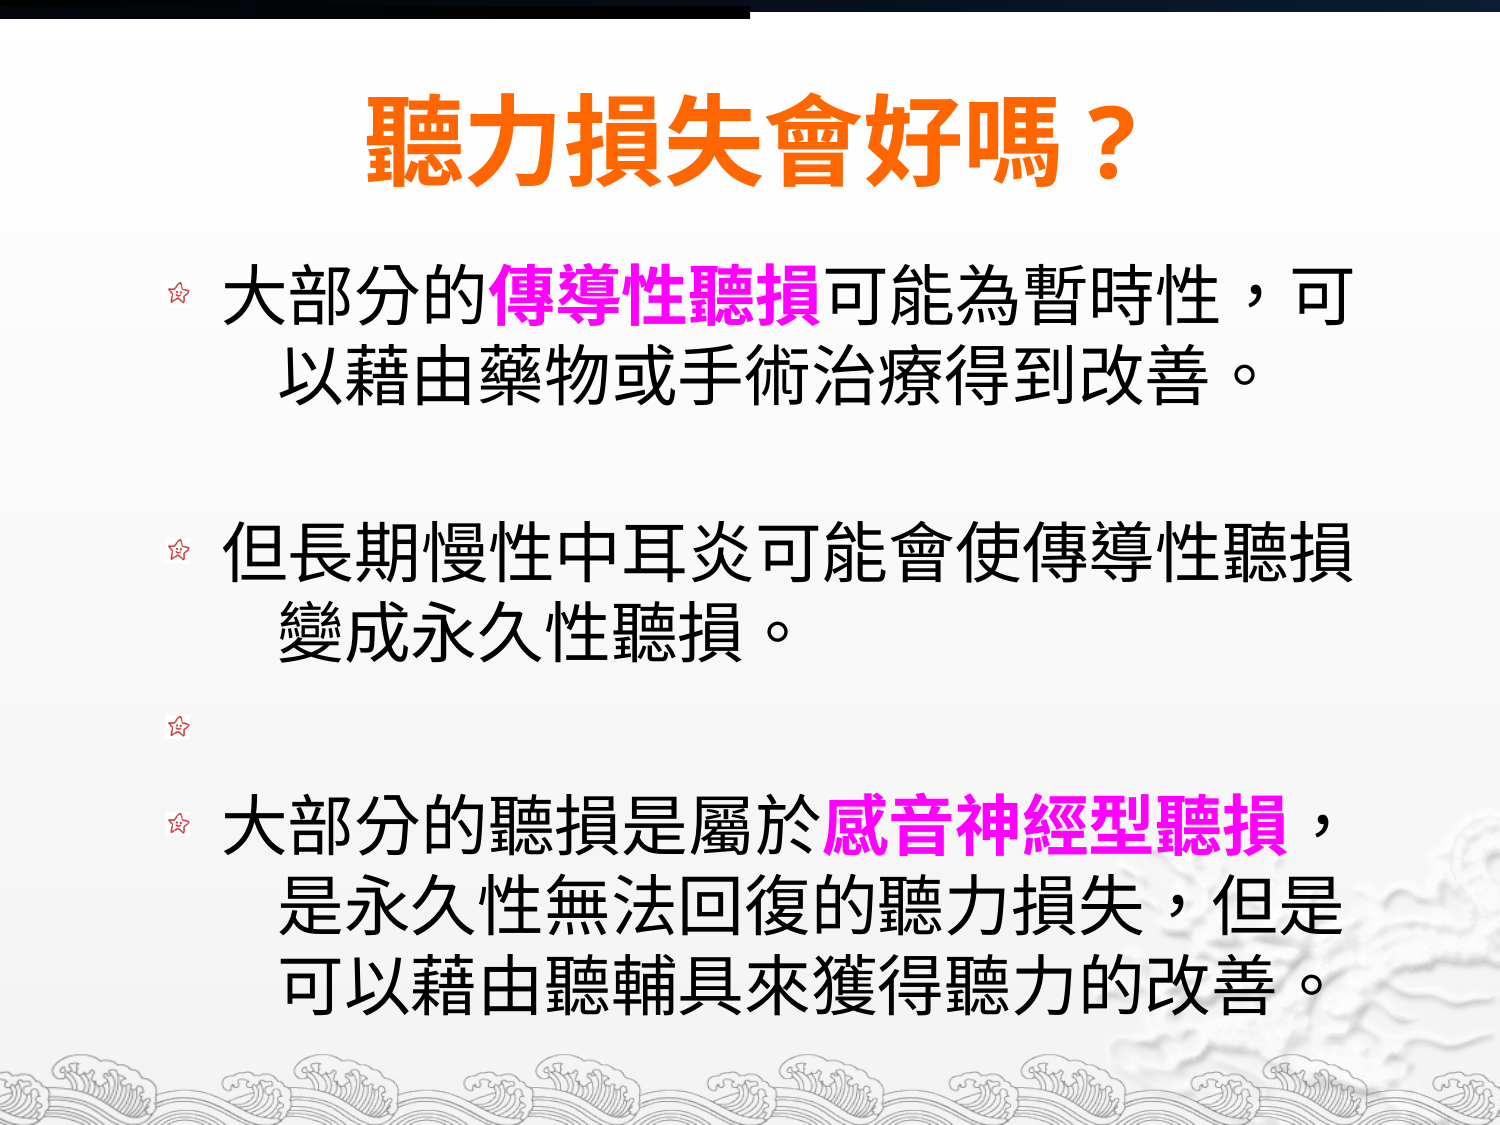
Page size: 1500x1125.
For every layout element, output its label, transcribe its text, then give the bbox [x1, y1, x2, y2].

list 大部分的傳導性聽損可能為暫時性，可以藉由藥物或手術治療得到改善。 但長期慢性中耳炎可能會使傳導性聽損變成永久性聽損。 大部分的聽損是屬於感音神經型聽損，是永久性無法回復的聽力損失，但是可以藉由聽輔具來獲得聽力的改善。 [150, 246, 1412, 1079]
title 聽力損失會好嗎? [75, 45, 1426, 233]
